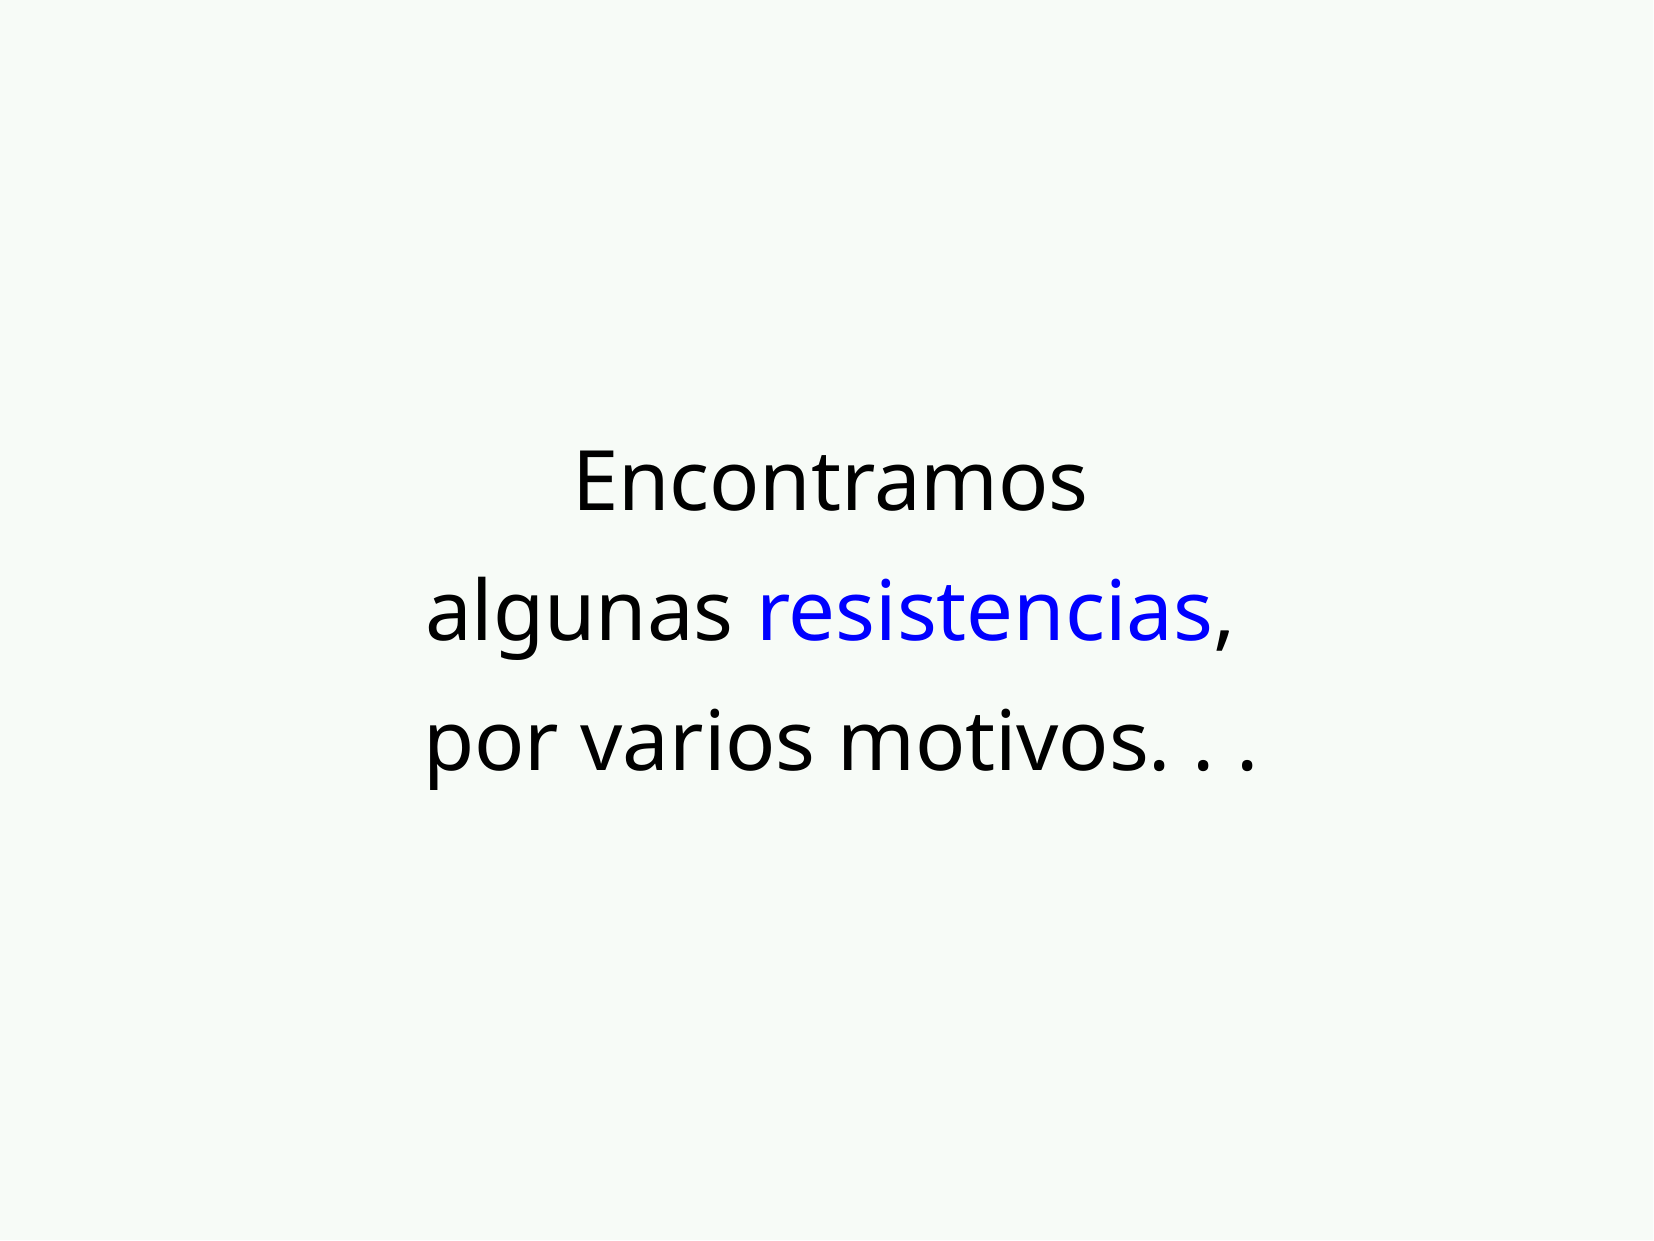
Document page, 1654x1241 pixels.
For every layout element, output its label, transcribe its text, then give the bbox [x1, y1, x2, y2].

list Encontramos algunas resistencias, por varios motivos. . . [97, 413, 1586, 1233]
